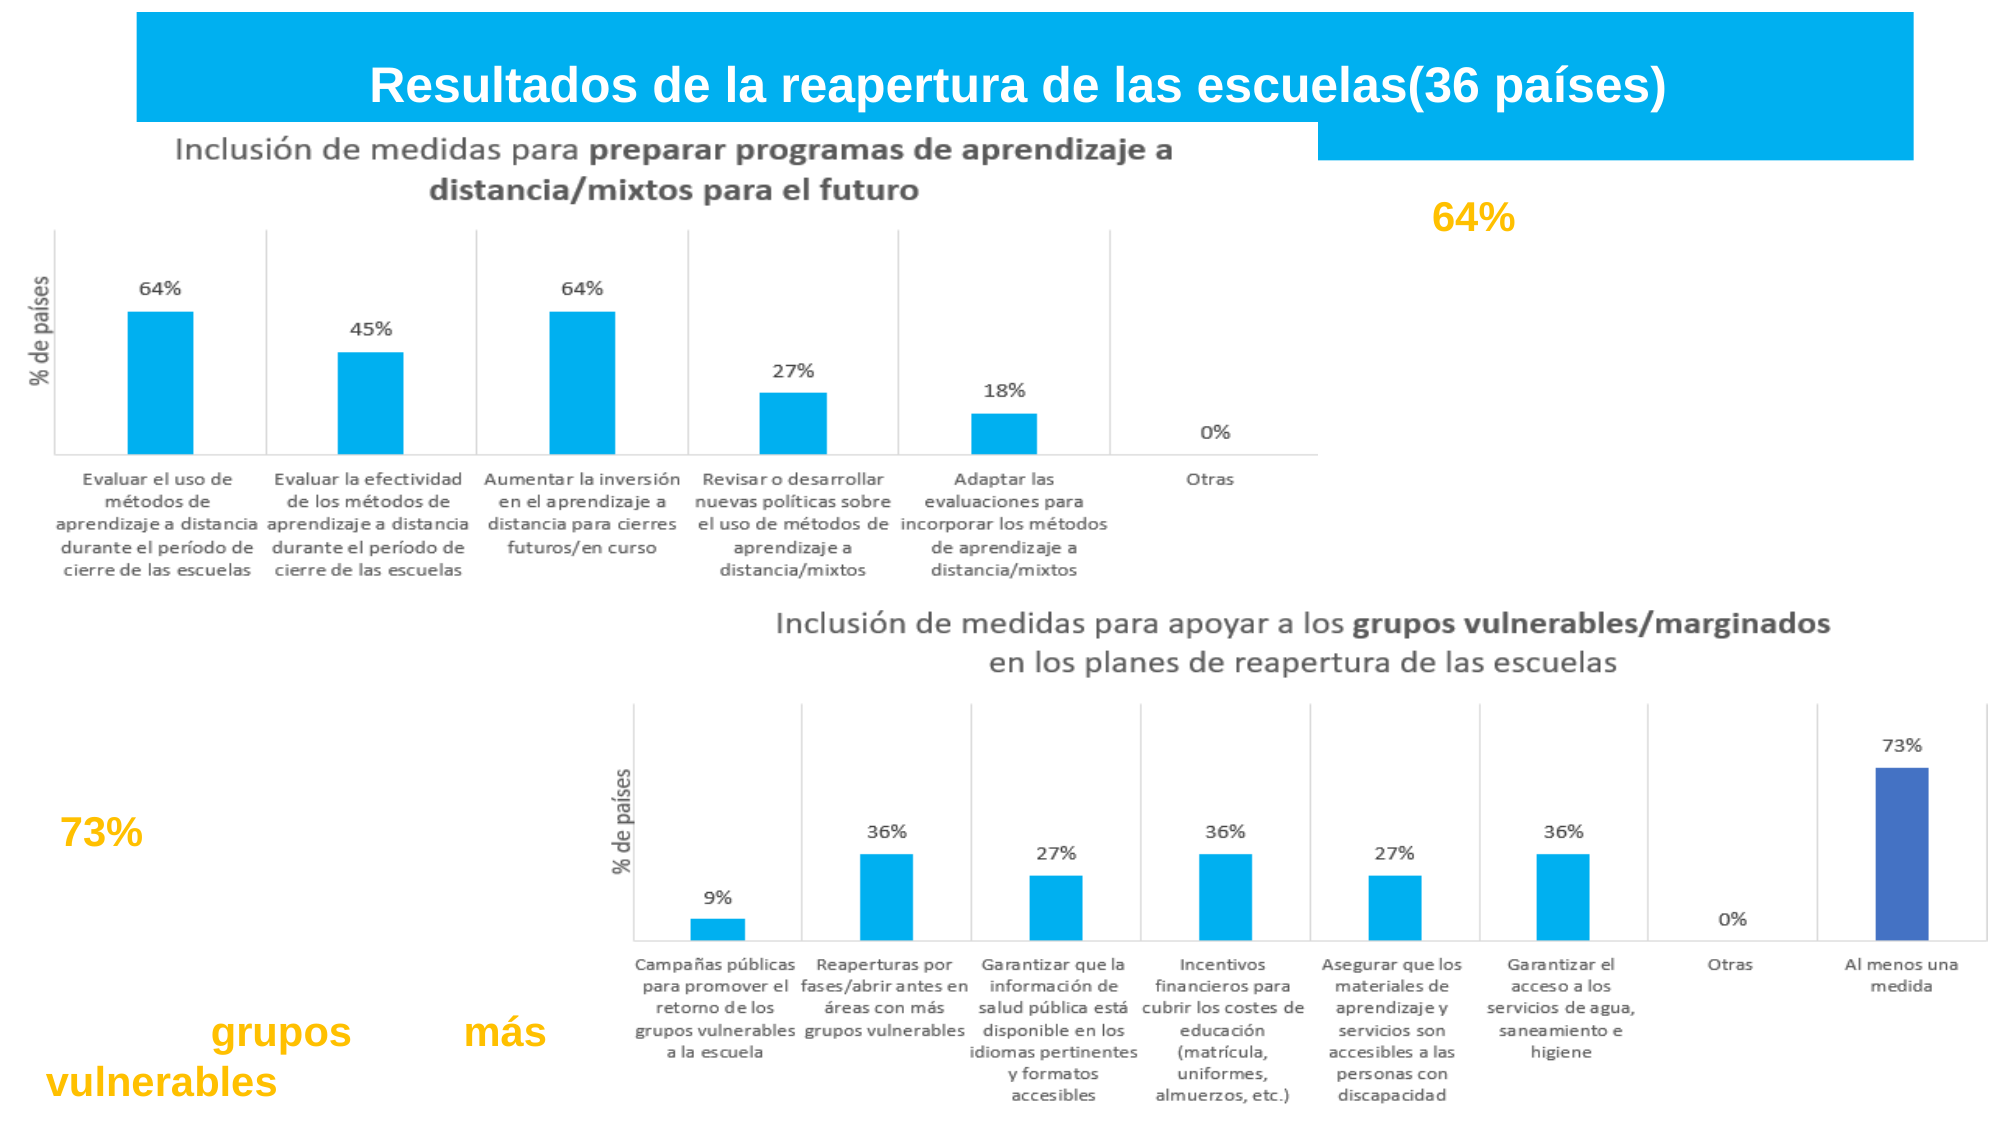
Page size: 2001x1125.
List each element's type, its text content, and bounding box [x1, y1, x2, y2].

text_box Resultados de la reapertura de las escuelas(36 países) [136, 12, 1914, 161]
picture [610, 605, 1988, 1113]
text_box El 64% de los países están planeando invertir en programas de aprendizaje a distancia/mixtos para futuras crisis [1360, 182, 1963, 450]
picture [23, 122, 1318, 594]
text_box La mayoría de los países (73%) están incluyendo al menos una medida en sus planes de reapertura de las escuelas centrada en los grupos más vulnerables [30, 747, 566, 1116]
